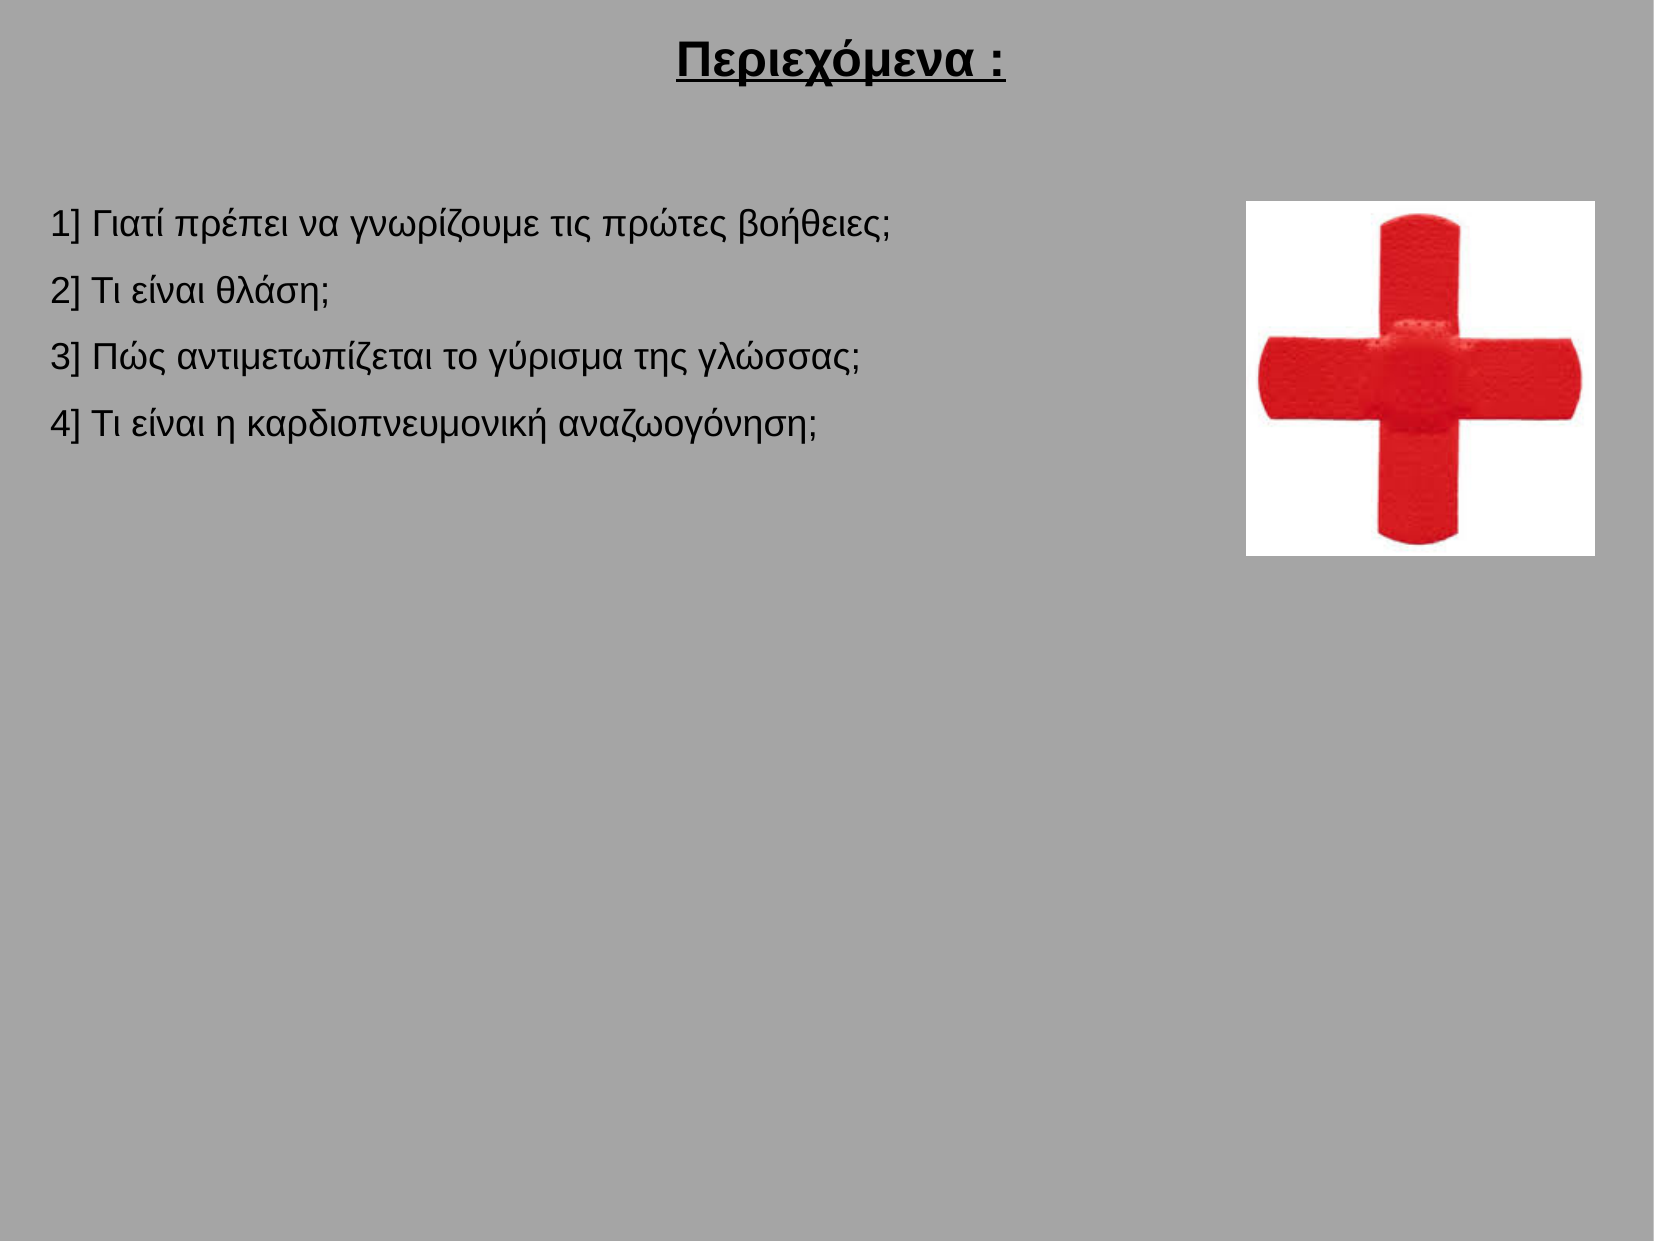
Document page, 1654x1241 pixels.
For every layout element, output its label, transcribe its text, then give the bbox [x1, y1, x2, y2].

picture [0, 0, 1654, 1241]
text_box 1] Γιατί πρέπει να γνωρίζουμε τις πρώτες βοήθειες; 2] Τι είναι θλάση; 3] Πώς αντιμετωπίζεται το γύρισμα της γλώσσας; 4] Τι είναι η καρδιοπνευμονική αναζωογόνηση; [35, 195, 1193, 957]
text_box Περιεχόμενα : [661, 23, 1059, 158]
